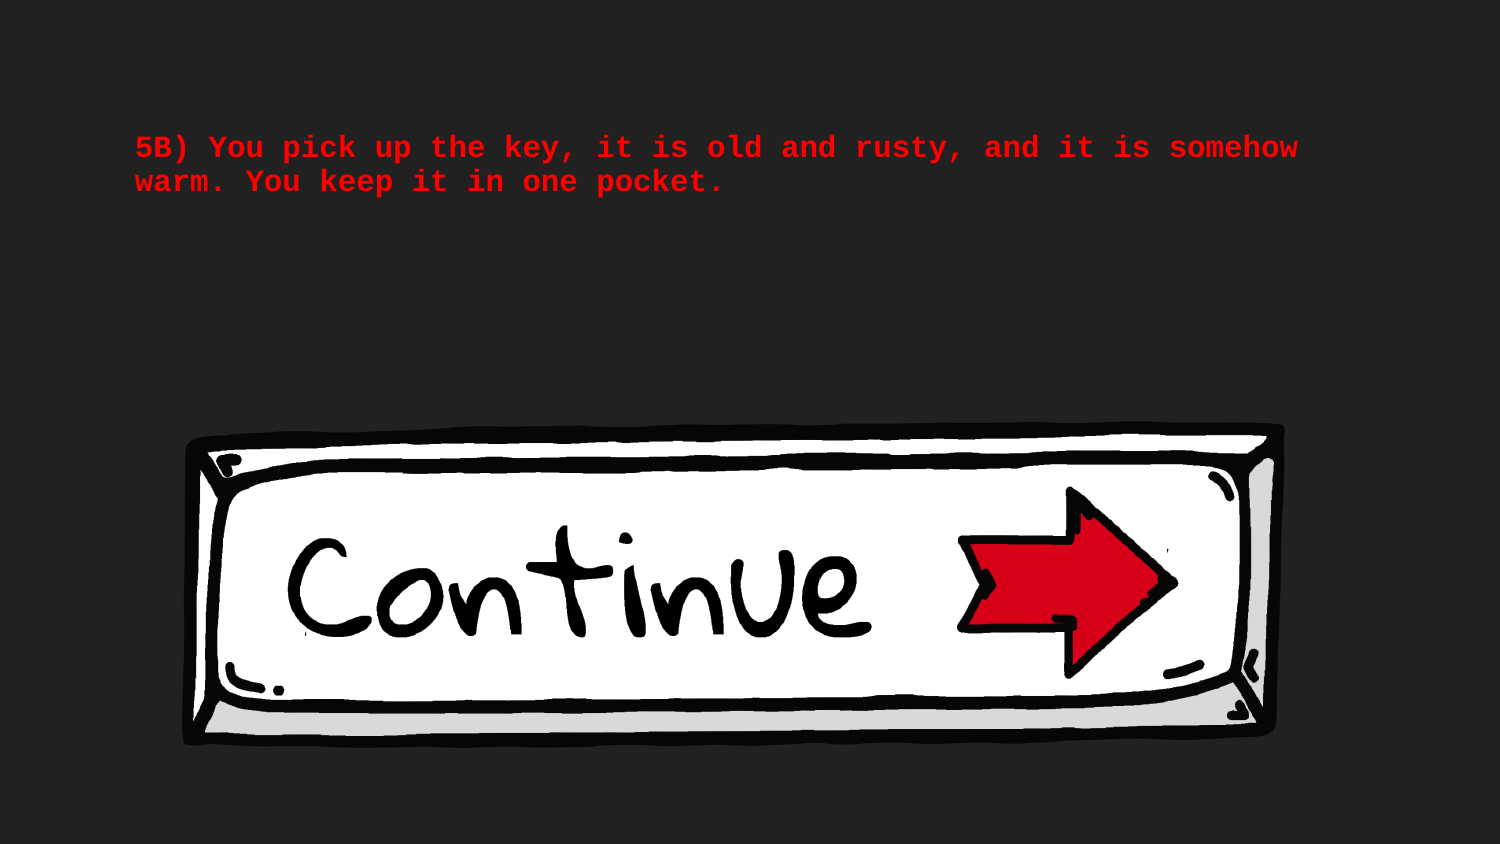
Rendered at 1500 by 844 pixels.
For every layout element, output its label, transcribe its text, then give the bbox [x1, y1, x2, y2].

title 5B) You pick up the key, it is old and rusty, and it is somehow warm. You keep it in one pocket. [119, 116, 1401, 391]
picture [182, 421, 1285, 748]
